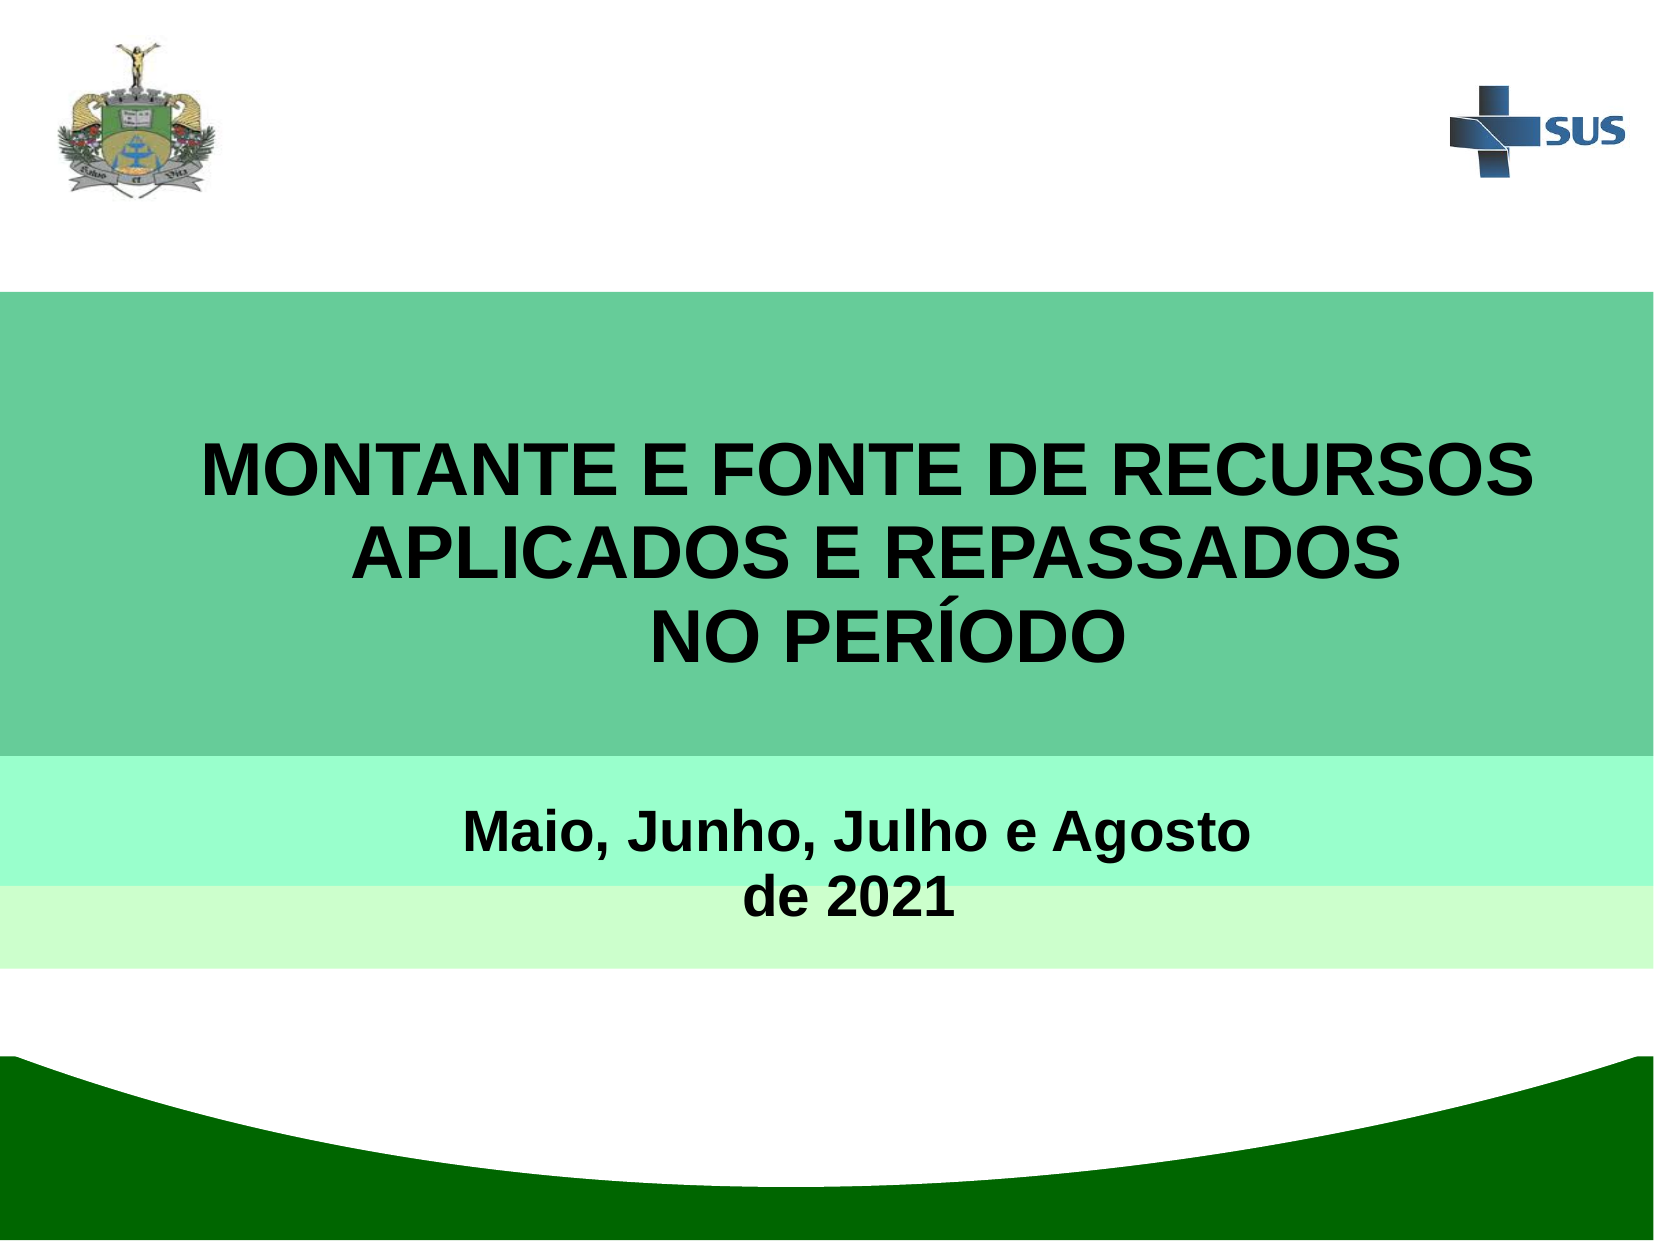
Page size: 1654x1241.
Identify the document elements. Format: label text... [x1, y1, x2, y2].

text_box Maio, Junho, Julho e Agosto de 2021 [399, 791, 1300, 940]
picture [47, 35, 225, 213]
picture [1449, 85, 1630, 178]
text_box MONTANTE E FONTE DE RECURSOS APLICADOS E REPASSADOS NO PERÍODO [35, 419, 1598, 771]
text_box [0, 1050, 1654, 1241]
text_box [0, 159, 1654, 1012]
